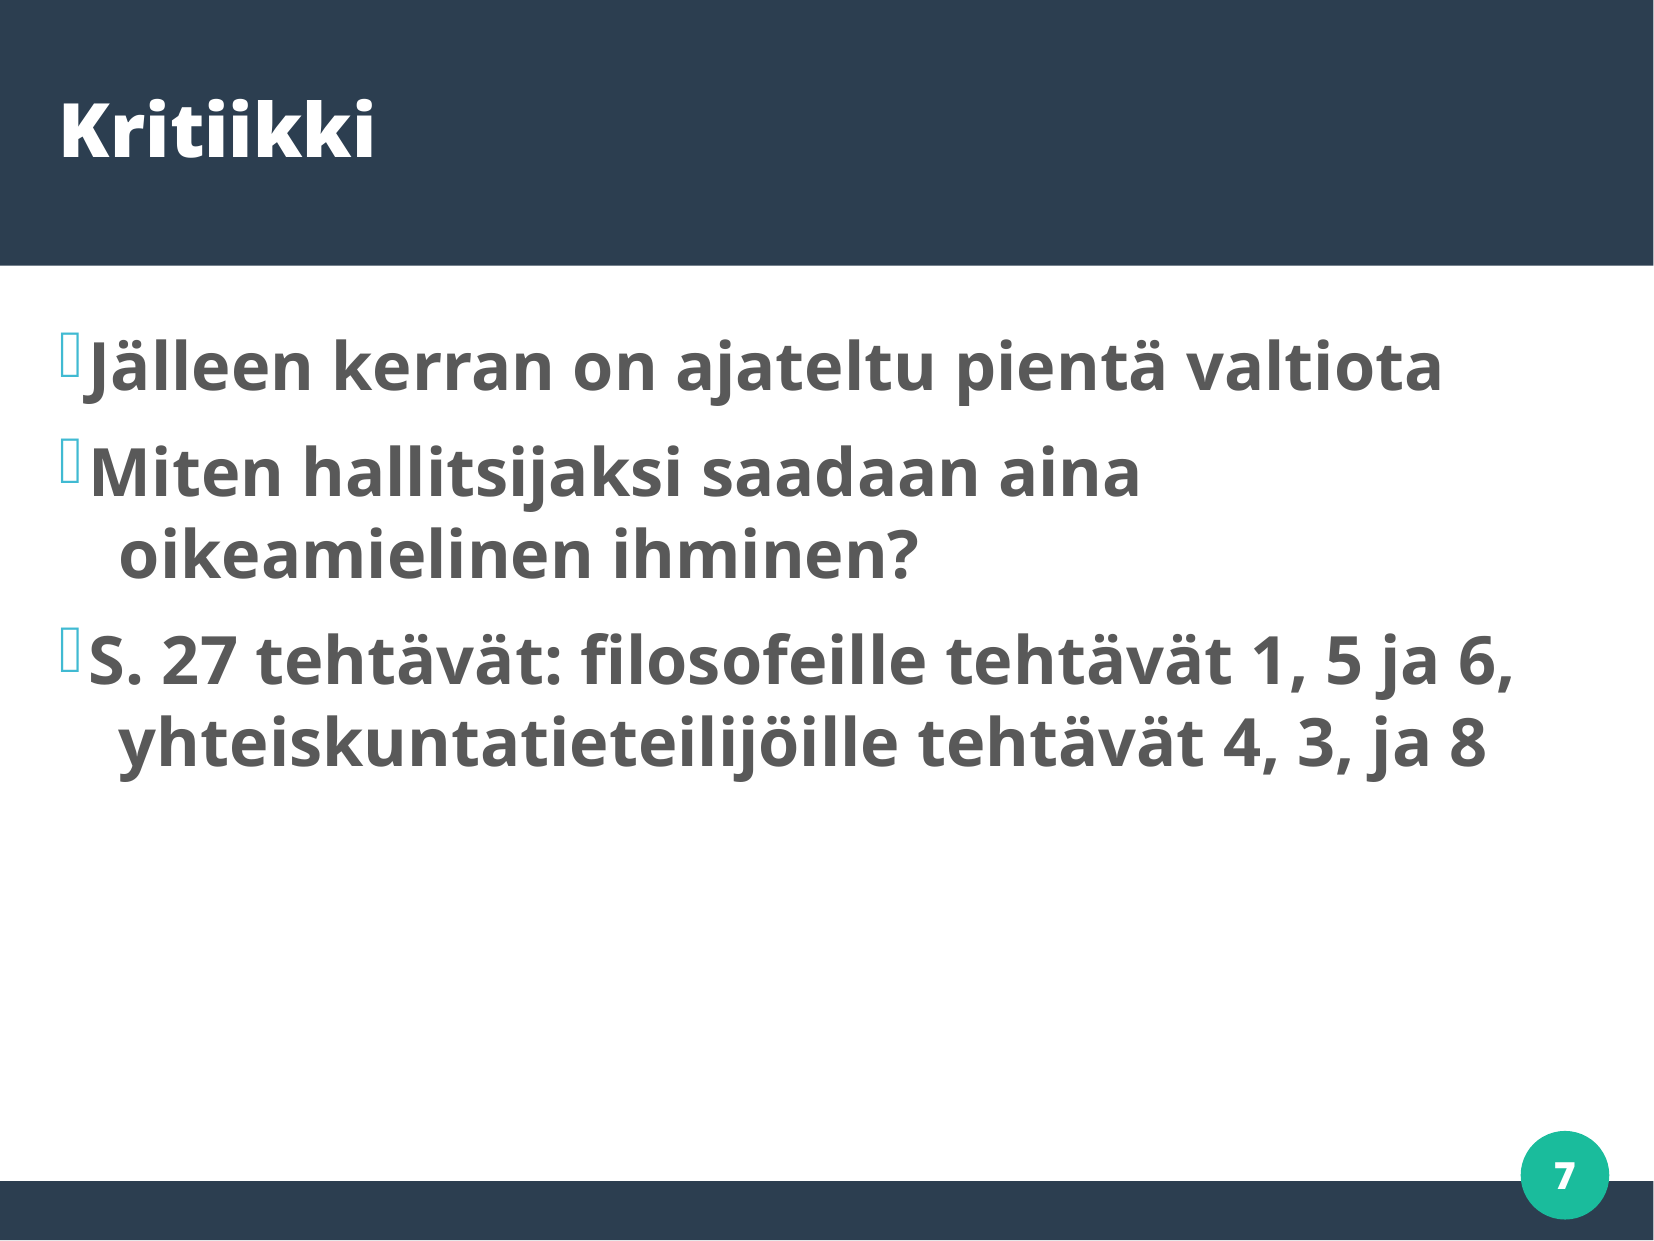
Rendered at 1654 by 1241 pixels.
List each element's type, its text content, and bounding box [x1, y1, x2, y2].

title Kritiikki [59, 49, 1595, 207]
list Jälleen kerran on ajateltu pientä valtiota Miten hallitsijaksi saadaan aina oikeamielinen ihminen? S. 27 tehtävät: filosofeille tehtävät 1, 5 ja 6, yhteiskuntatieteilijöille tehtävät 4, 3, ja 8 [59, 324, 1595, 1152]
